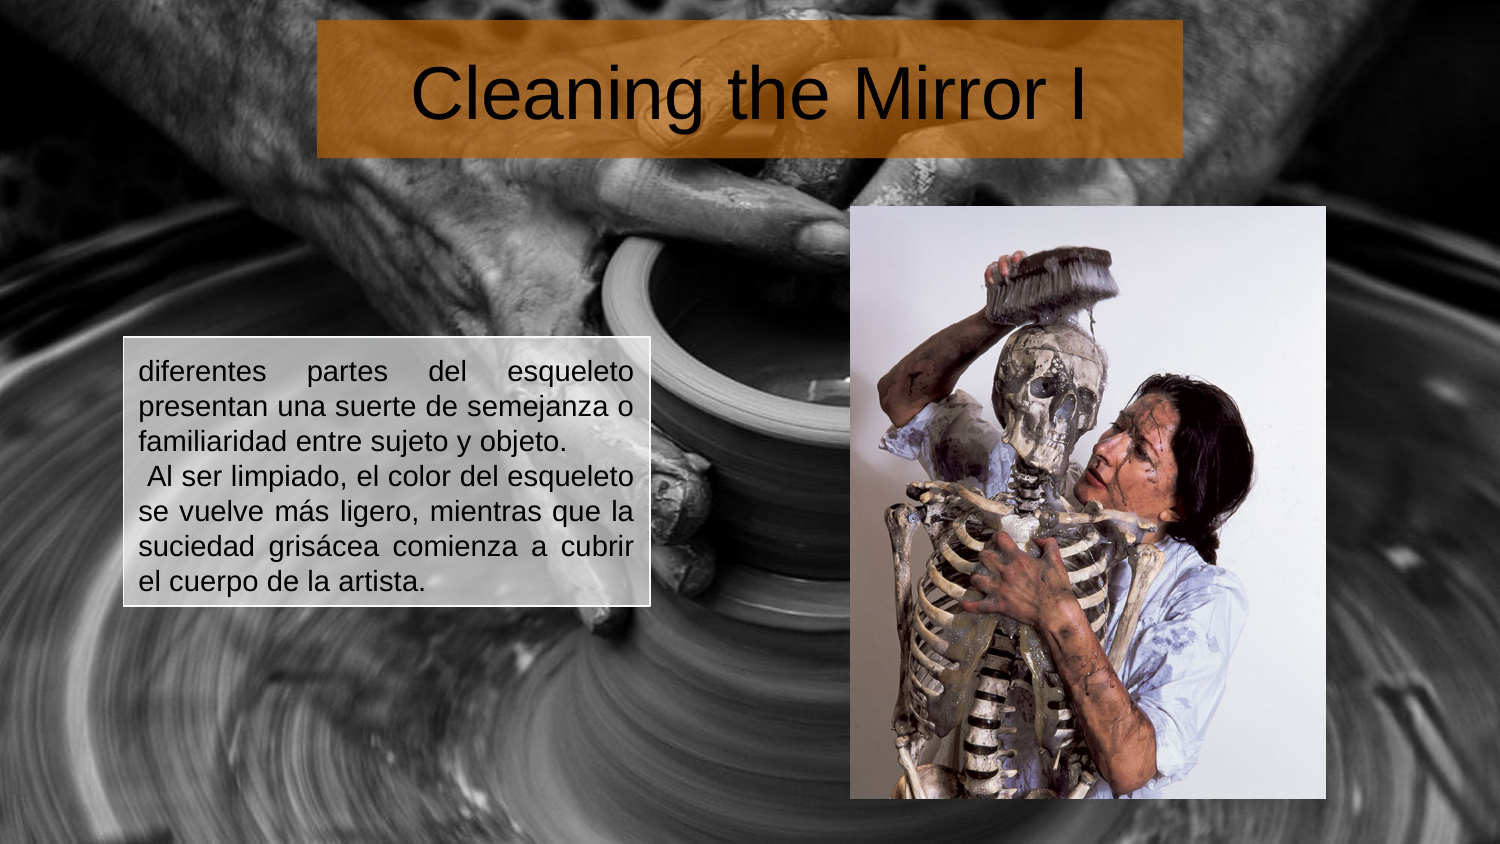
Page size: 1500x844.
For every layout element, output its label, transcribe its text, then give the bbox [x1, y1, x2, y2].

text_box diferentes partes del esqueleto presentan una suerte de semejanza o familiaridad entre sujeto y objeto. Al ser limpiado, el color del esqueleto se vuelve más ligero, mientras que la suciedad grisácea comienza a cubrir el cuerpo de la artista. [123, 337, 650, 606]
picture [0, 0, 1500, 844]
title Cleaning the Mirror I [317, 20, 1183, 159]
